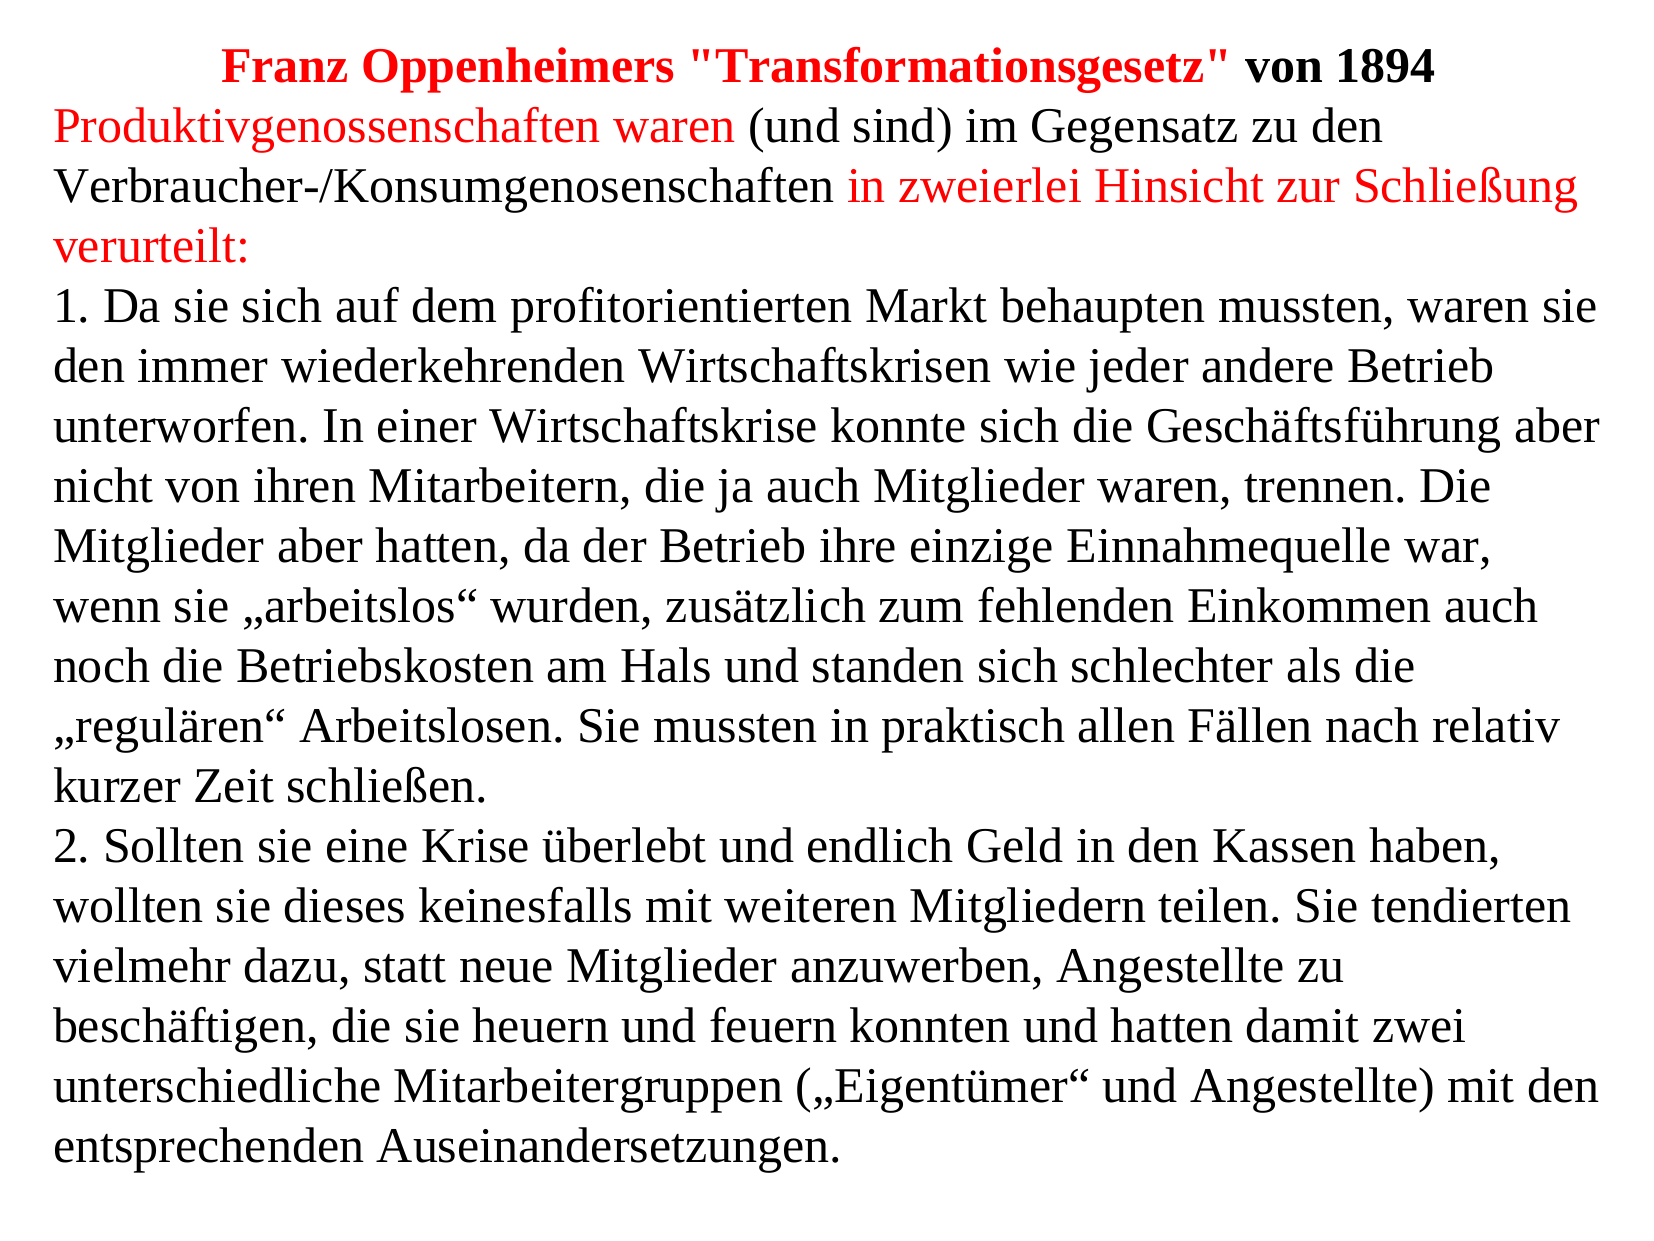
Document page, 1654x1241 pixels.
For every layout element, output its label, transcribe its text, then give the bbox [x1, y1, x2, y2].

text_box Franz Oppenheimers "Transformationsgesetz" von 1894 Produktivgenossenschaften waren (und sind) im Gegensatz zu den Verbraucher-/Konsumgenosenschaften in zweierlei Hinsicht zur Schließung verurteilt: 1. Da sie sich auf dem profitorientierten Markt behaupten mussten, waren sie den immer wiederkehrenden Wirtschaftskrisen wie jeder andere Betrieb unterworfen. In einer Wirtschaftskrise konnte sich die Geschäftsführung aber nicht von ihren Mitarbeitern, die ja auch Mitglieder waren, trennen. Die Mitglieder aber hatten, da der Betrieb ihre einzige Einnahmequelle war, wenn sie „arbeitslos“ wurden, zusätzlich zum fehlenden Einkommen auch noch die Betriebskosten am Hals und standen sich schlechter als die „regulären“ Arbeitslosen. Sie mussten in praktisch allen Fällen nach relativ kurzer Zeit schließen. 2. Sollten sie eine Krise überlebt und endlich Geld in den Kassen haben, wollten sie dieses keinesfalls mit weiteren Mitgliedern teilen. Sie tendierten vielmehr dazu, statt neue Mitglieder anzuwerben, Angestellte zu beschäftigen, die sie heuern und feuern konnten und hatten damit zwei unterschiedliche Mitarbeitergruppen („Eigentümer“ und Angestellte) mit den entsprechenden Auseinandersetzungen. [53, 32, 1604, 1233]
